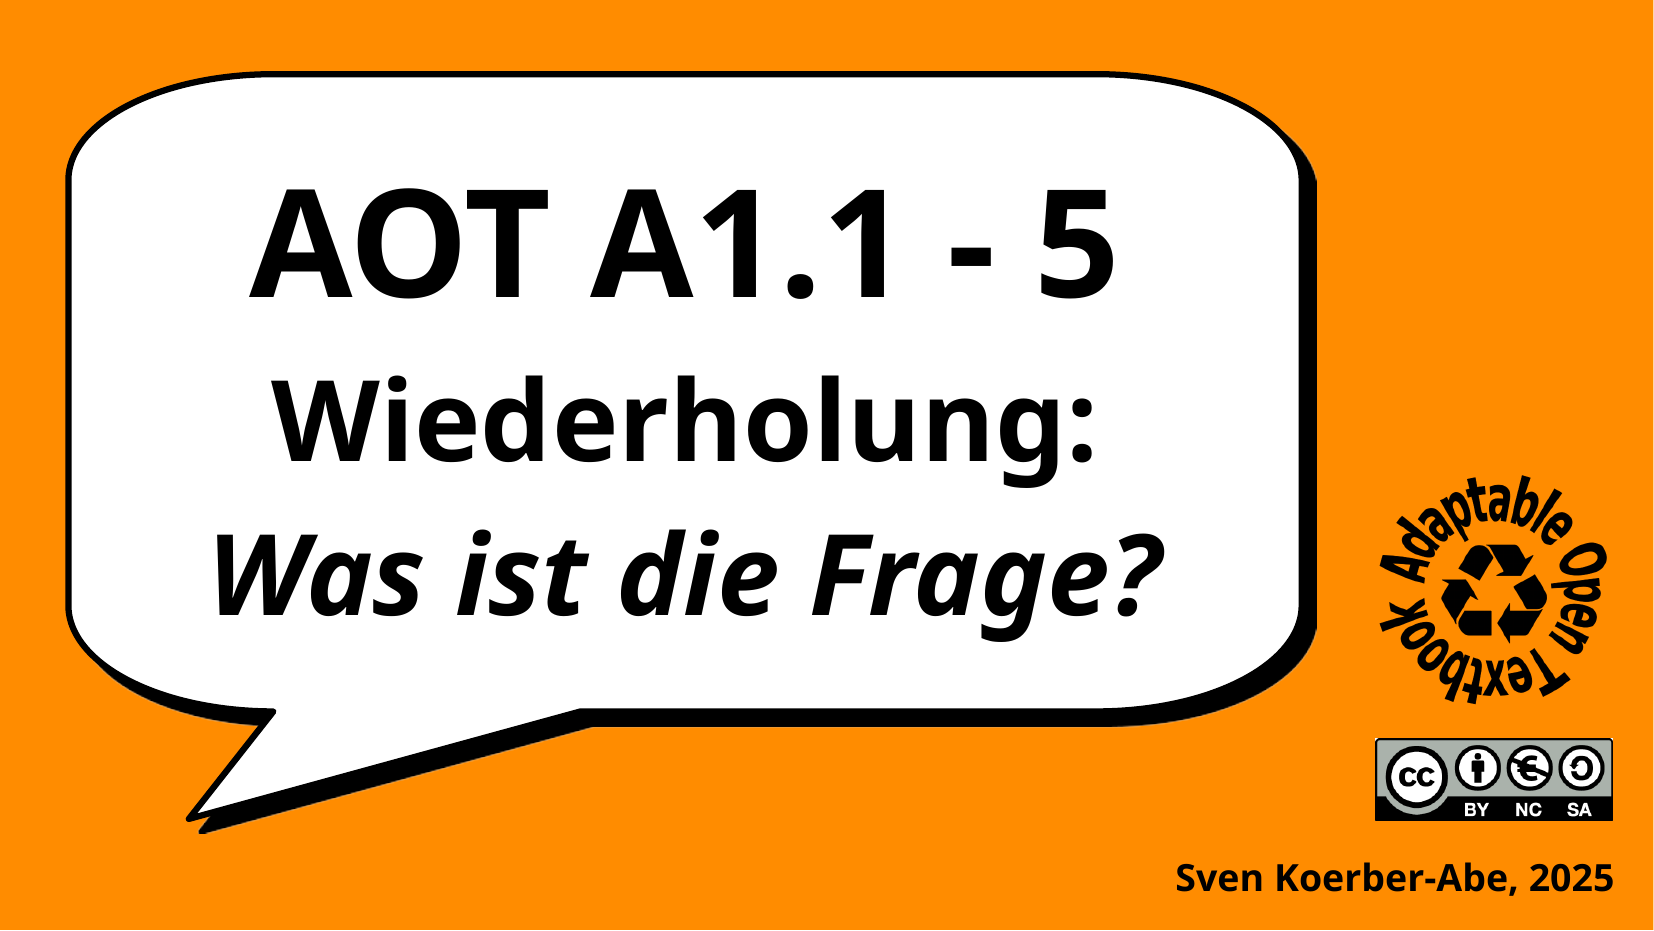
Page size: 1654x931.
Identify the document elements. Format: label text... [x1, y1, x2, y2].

text_box AOT A1.1 - 5 Wiederholung: Was ist die Frage? [68, 74, 1302, 819]
picture [1375, 472, 1613, 709]
picture [1375, 738, 1613, 821]
text_box Sven Koerber-Abe, 2025 [1122, 844, 1630, 914]
